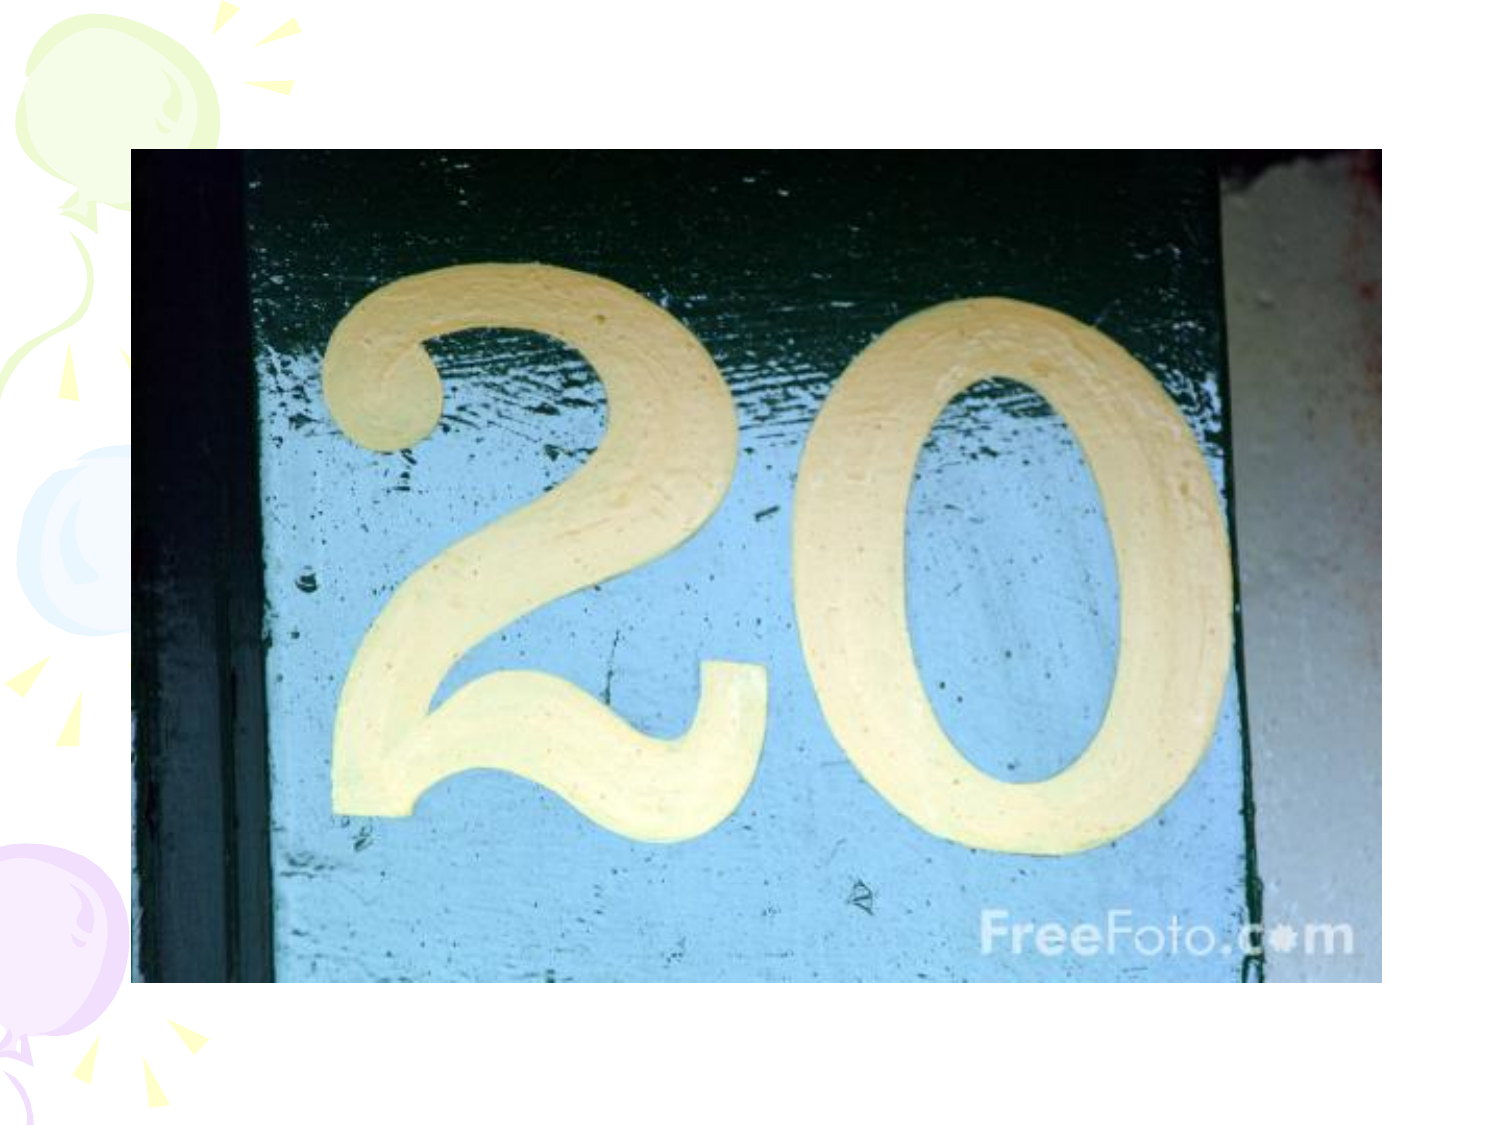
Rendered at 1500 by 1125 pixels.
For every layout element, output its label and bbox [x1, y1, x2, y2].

picture [131, 149, 1382, 983]
